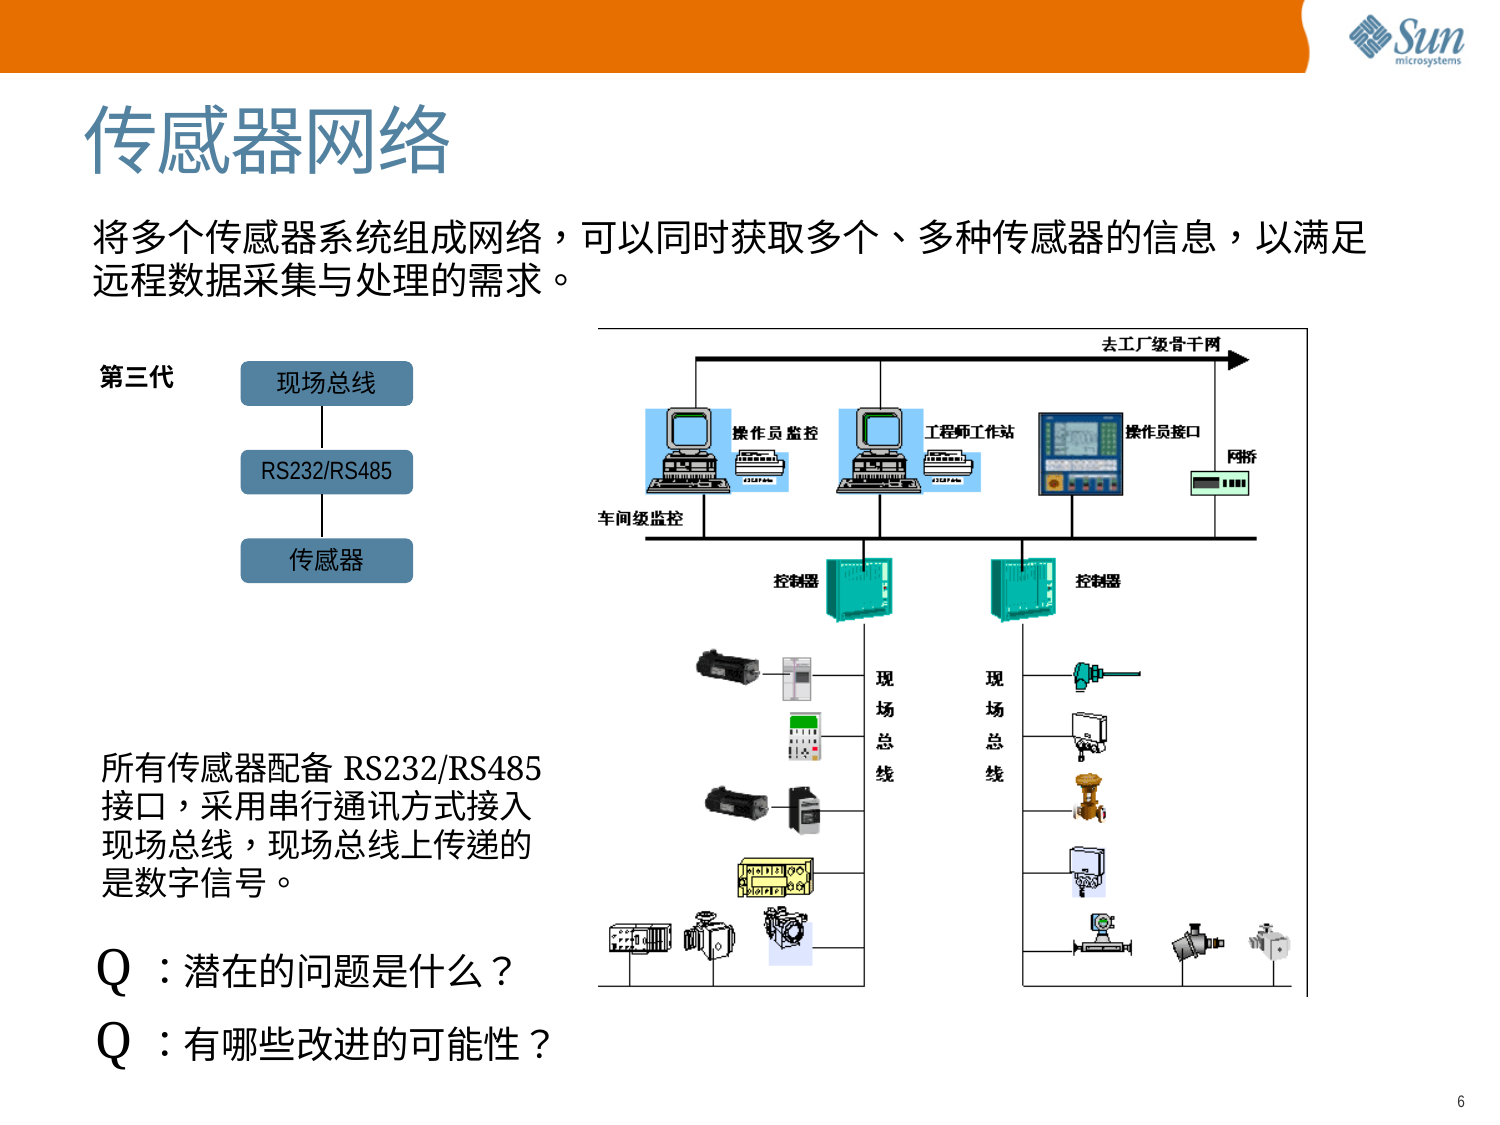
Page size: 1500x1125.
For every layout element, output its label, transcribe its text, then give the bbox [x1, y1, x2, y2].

text_box 传感器 [240, 538, 414, 584]
picture [0, 0, 1500, 73]
picture [598, 328, 1308, 997]
text_box Q：潜在的问题是什么？ Q：有哪些改进的可能性？ [95, 938, 545, 1060]
text_box 所有传感器配备RS232/RS485接口，采用串行通讯方式接入现场总线，现场总线上传递的是数字信号。 [101, 749, 554, 885]
text_box 将多个传感器系统组成网络，可以同时获取多个、多种传感器的信息，以满足远程数据采集与处理的需求。 [93, 216, 1384, 366]
text_box RS232/RS485 [240, 449, 414, 495]
title 传感器网络 [83, 94, 1446, 199]
text_box 第三代 [99, 363, 176, 392]
text_box 现场总线 [240, 361, 414, 406]
